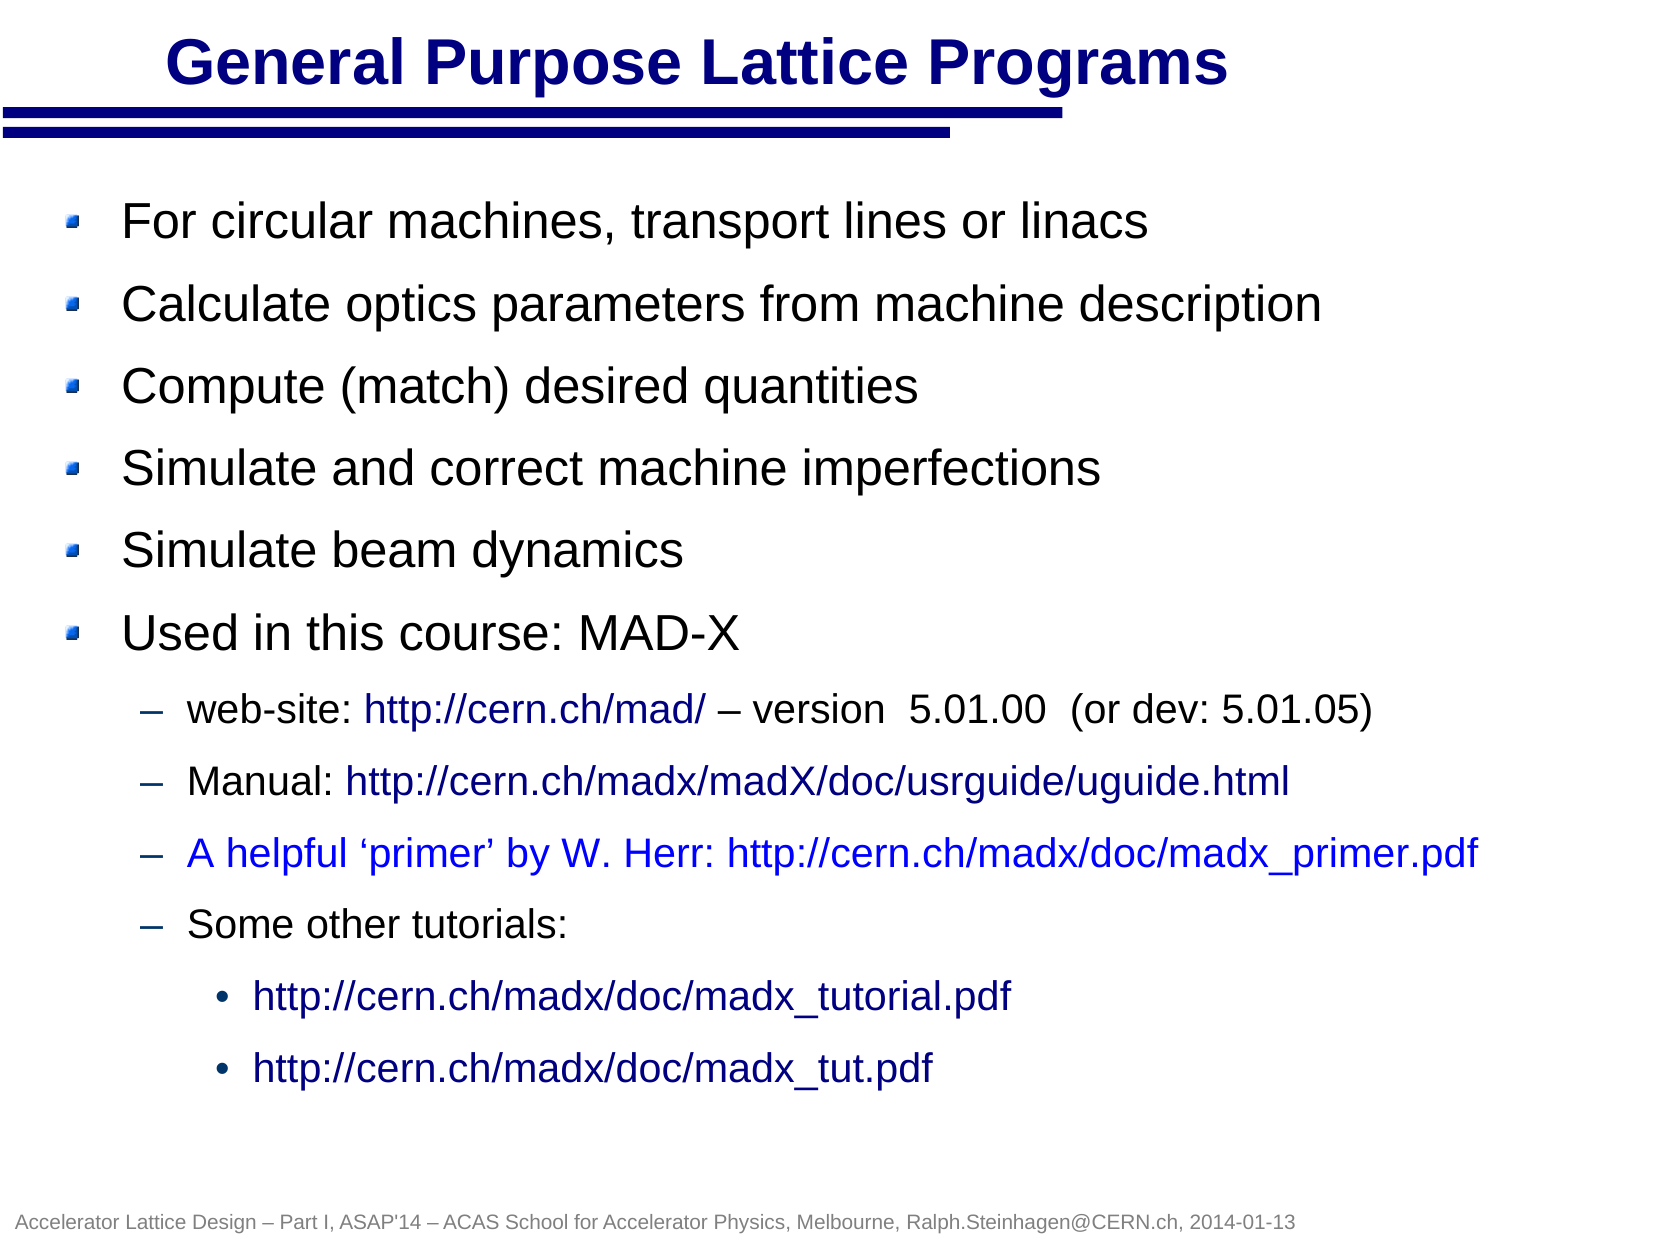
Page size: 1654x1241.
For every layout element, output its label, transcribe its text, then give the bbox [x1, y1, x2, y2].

list For circular machines, transport lines or linacs Calculate optics parameters from machine description Compute (match) desired quantities Simulate and correct machine imperfections Simulate beam dynamics Used in this course: MAD-X web-site: http://cern.ch/mad/ – version 5.01.00 (or dev: 5.01.05) Manual: http://cern.ch/madx/madX/doc/usrguide/uguide.html A helpful ‘primer’ by W. Herr: http://cern.ch/madx/doc/madx_primer.pdf Some other tutorials: http://cern.ch/madx/doc/madx_tutorial.pdf http://cern.ch/madx/doc/madx_tut.pdf [65, 192, 1628, 1205]
title General Purpose Lattice Programs [165, 0, 1323, 124]
